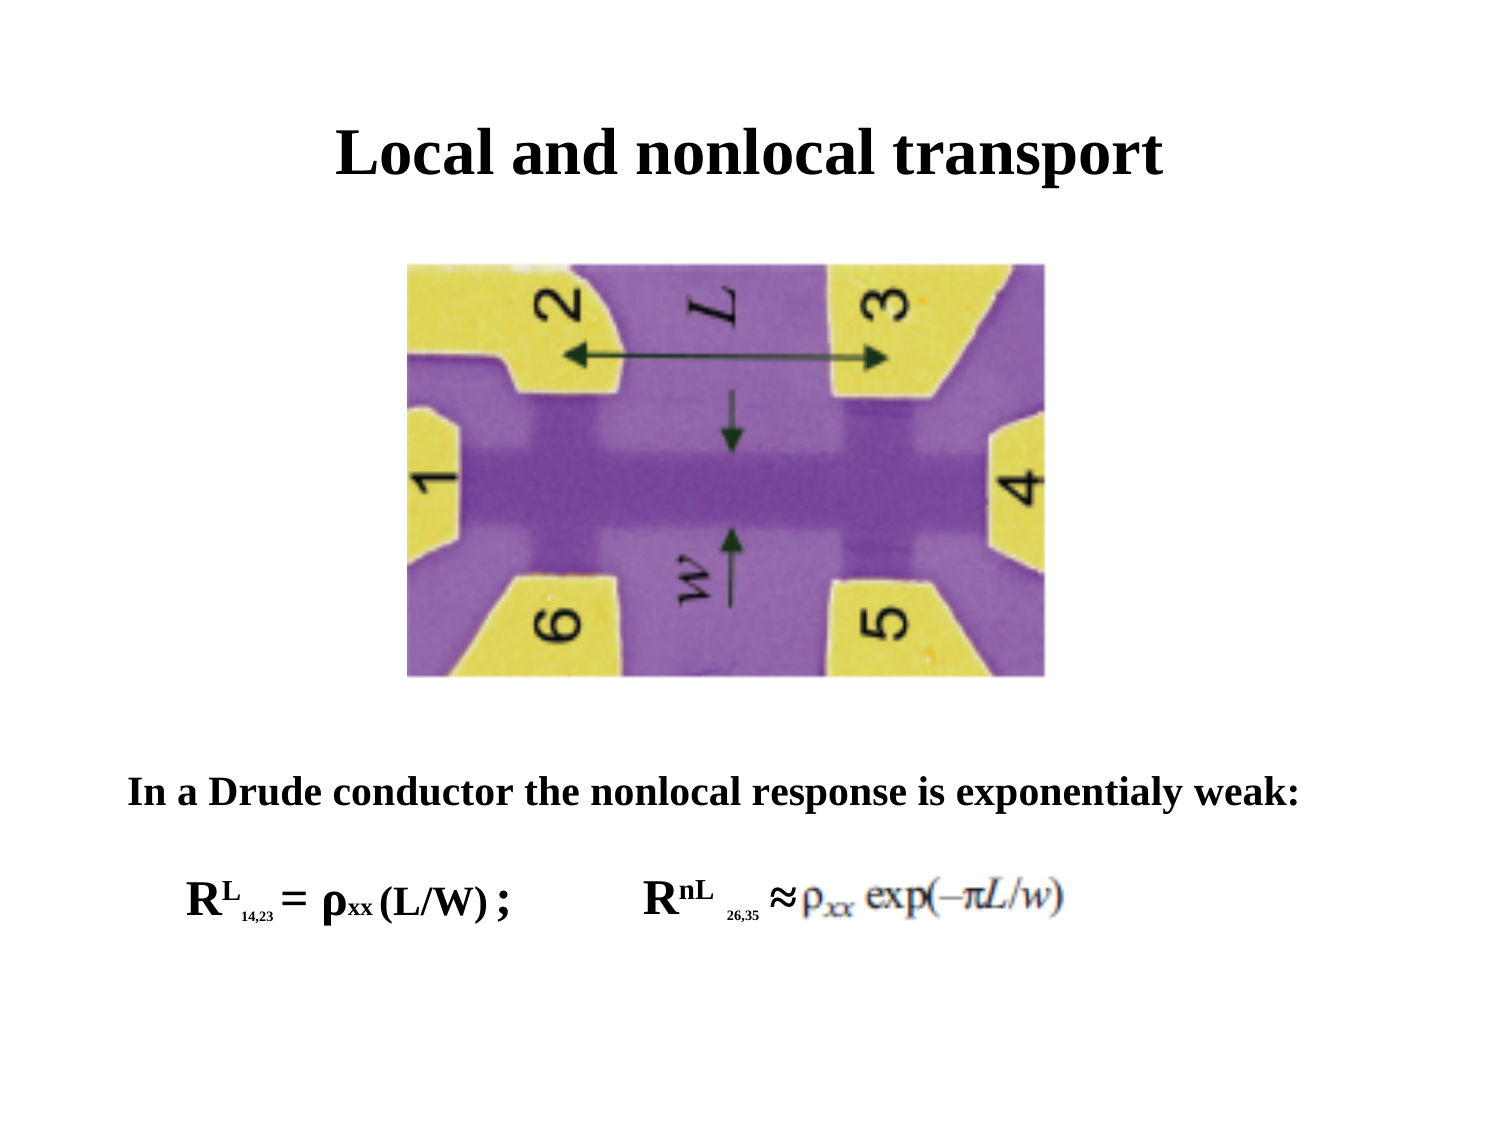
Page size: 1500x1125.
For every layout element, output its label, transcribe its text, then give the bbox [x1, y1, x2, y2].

picture [797, 869, 1093, 929]
text_box [407, 255, 1128, 727]
title Local and nonlocal transport [112, 76, 1388, 221]
text_box RL14,23 = ρxx (L/W) [171, 857, 573, 934]
text_box In a Drude conductor the nonlocal response is exponentialy weak: ; RnL 26,35 ≈ [112, 727, 1447, 811]
